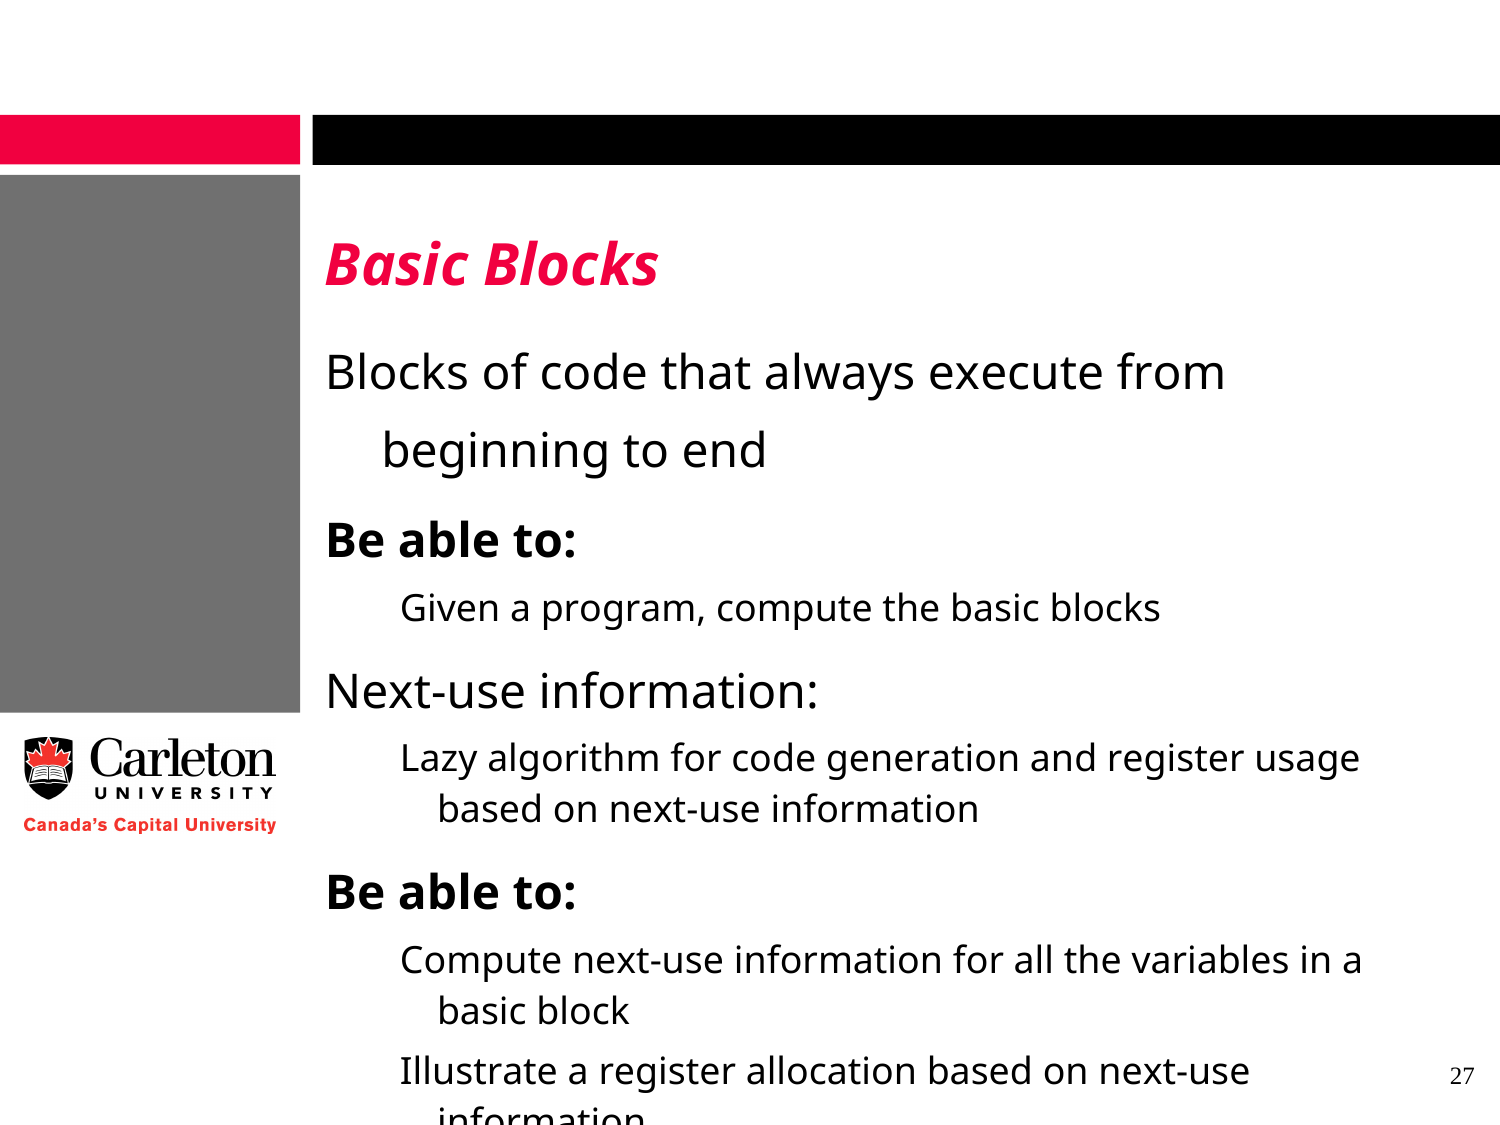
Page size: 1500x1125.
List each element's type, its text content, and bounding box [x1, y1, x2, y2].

title Basic Blocks [324, 194, 1450, 324]
list Blocks of code that always execute from beginning to end Be able to: Given a program, compute the basic blocks Next-use information: Lazy algorithm for code generation and register usage based on next-use information Be able to: Compute next-use information for all the variables in a basic block Illustrate a register allocation based on next-use information The dangers of pointers and arrays [324, 324, 1450, 1106]
picture [24, 737, 276, 834]
